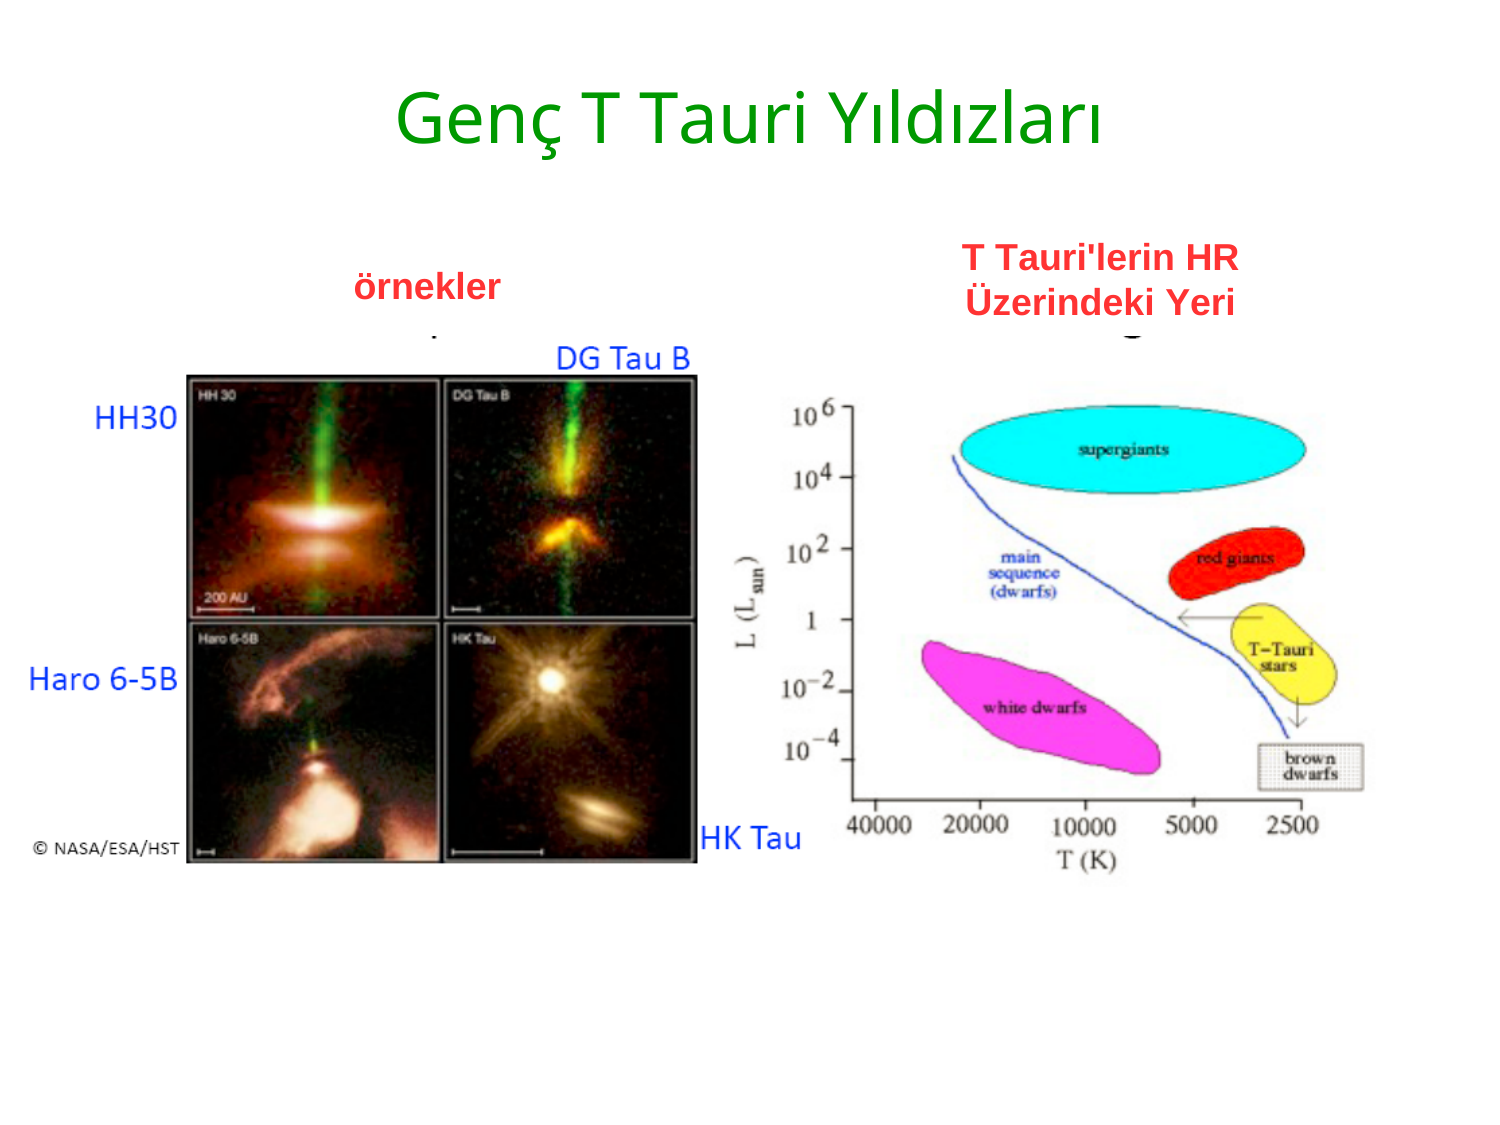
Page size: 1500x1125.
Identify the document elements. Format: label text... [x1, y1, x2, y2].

text_box T Tauri'lerin HR Üzerindeki Yeri [928, 225, 1274, 331]
text_box örnekler [255, 255, 601, 315]
picture [25, 336, 1482, 932]
title Genç T Tauri Yıldızları [75, 21, 1426, 209]
